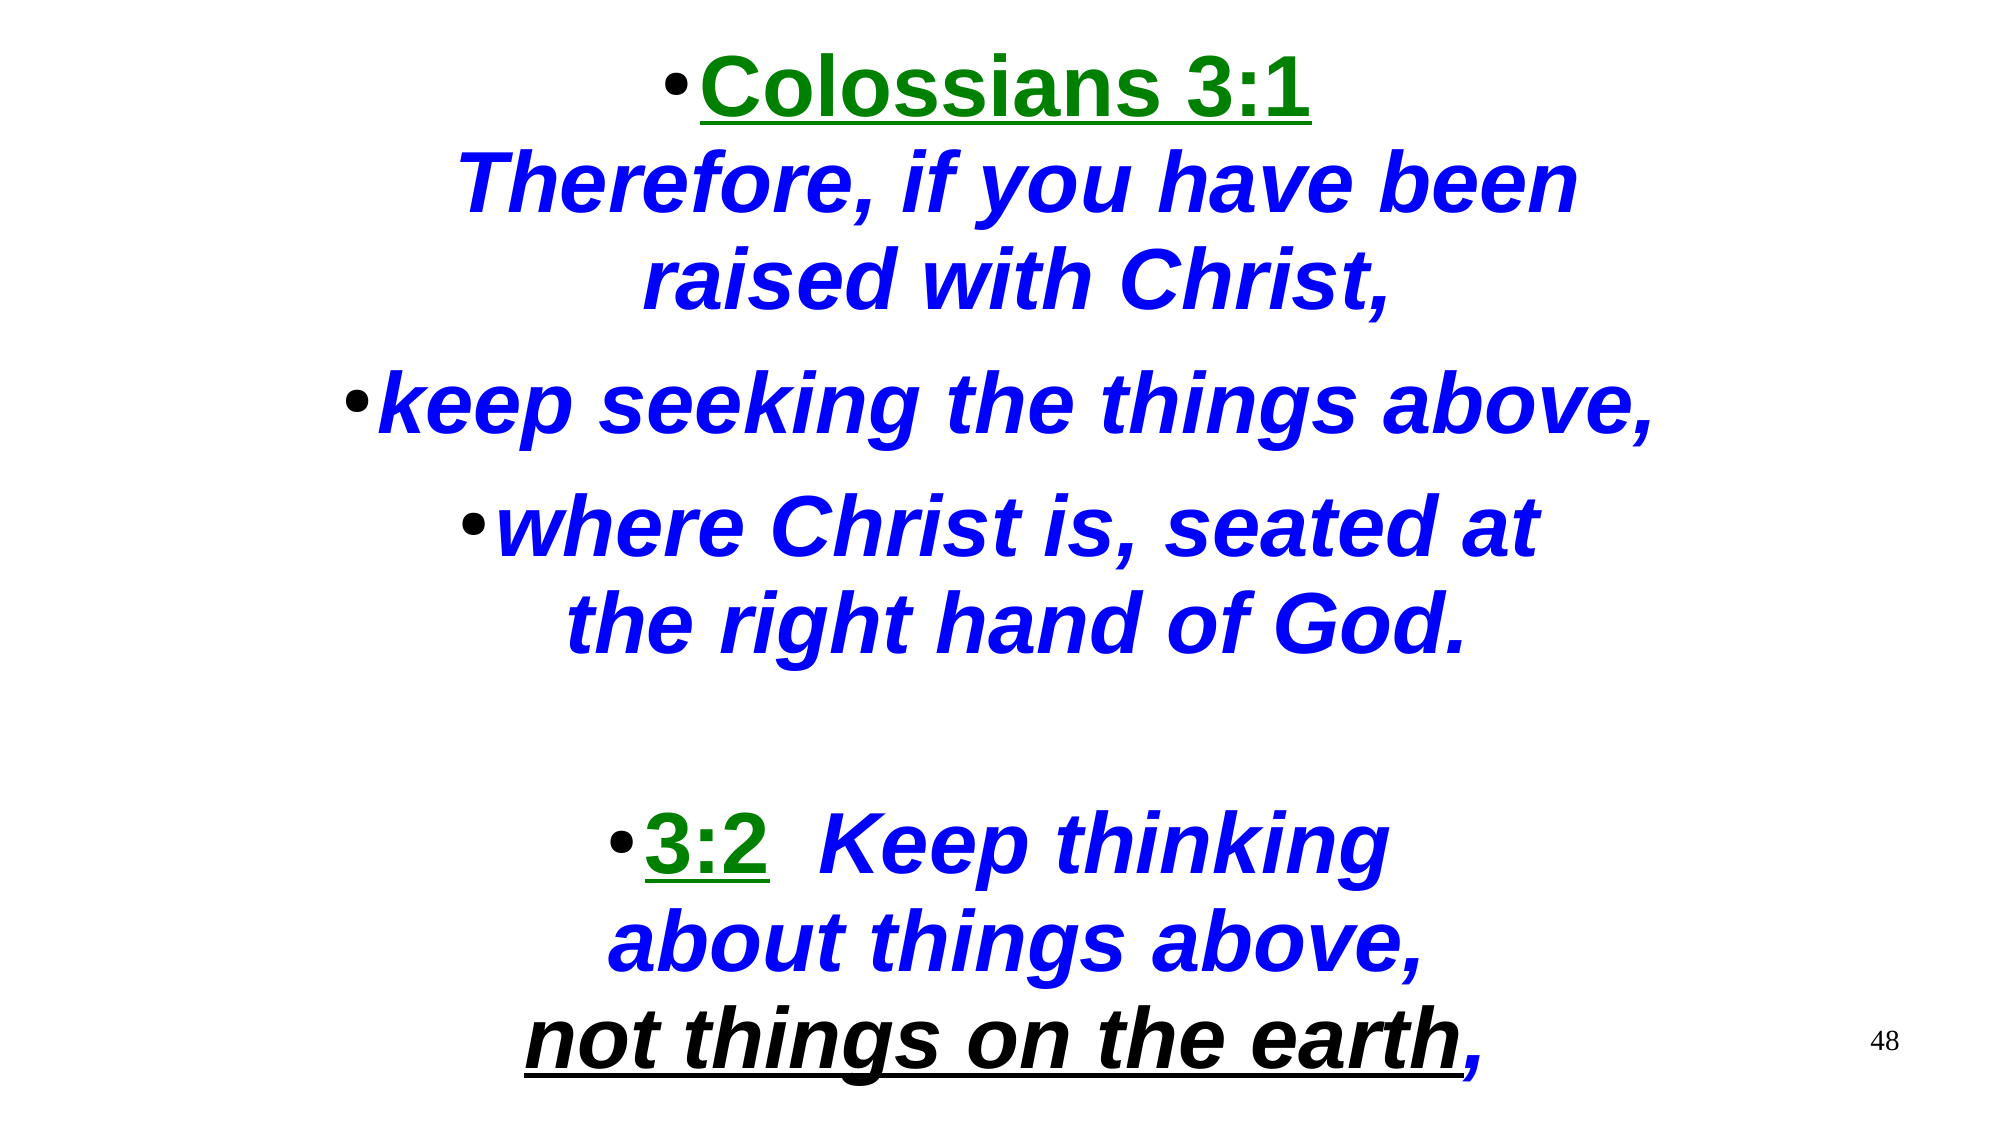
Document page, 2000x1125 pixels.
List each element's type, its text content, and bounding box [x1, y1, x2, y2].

list Colossians 3:1 Therefore, if you have been raised with Christ, keep seeking the things above, where Christ is, seated at the right hand of God. 3:2 Keep thinking about things above, not things on the earth, [37, 37, 1988, 1088]
